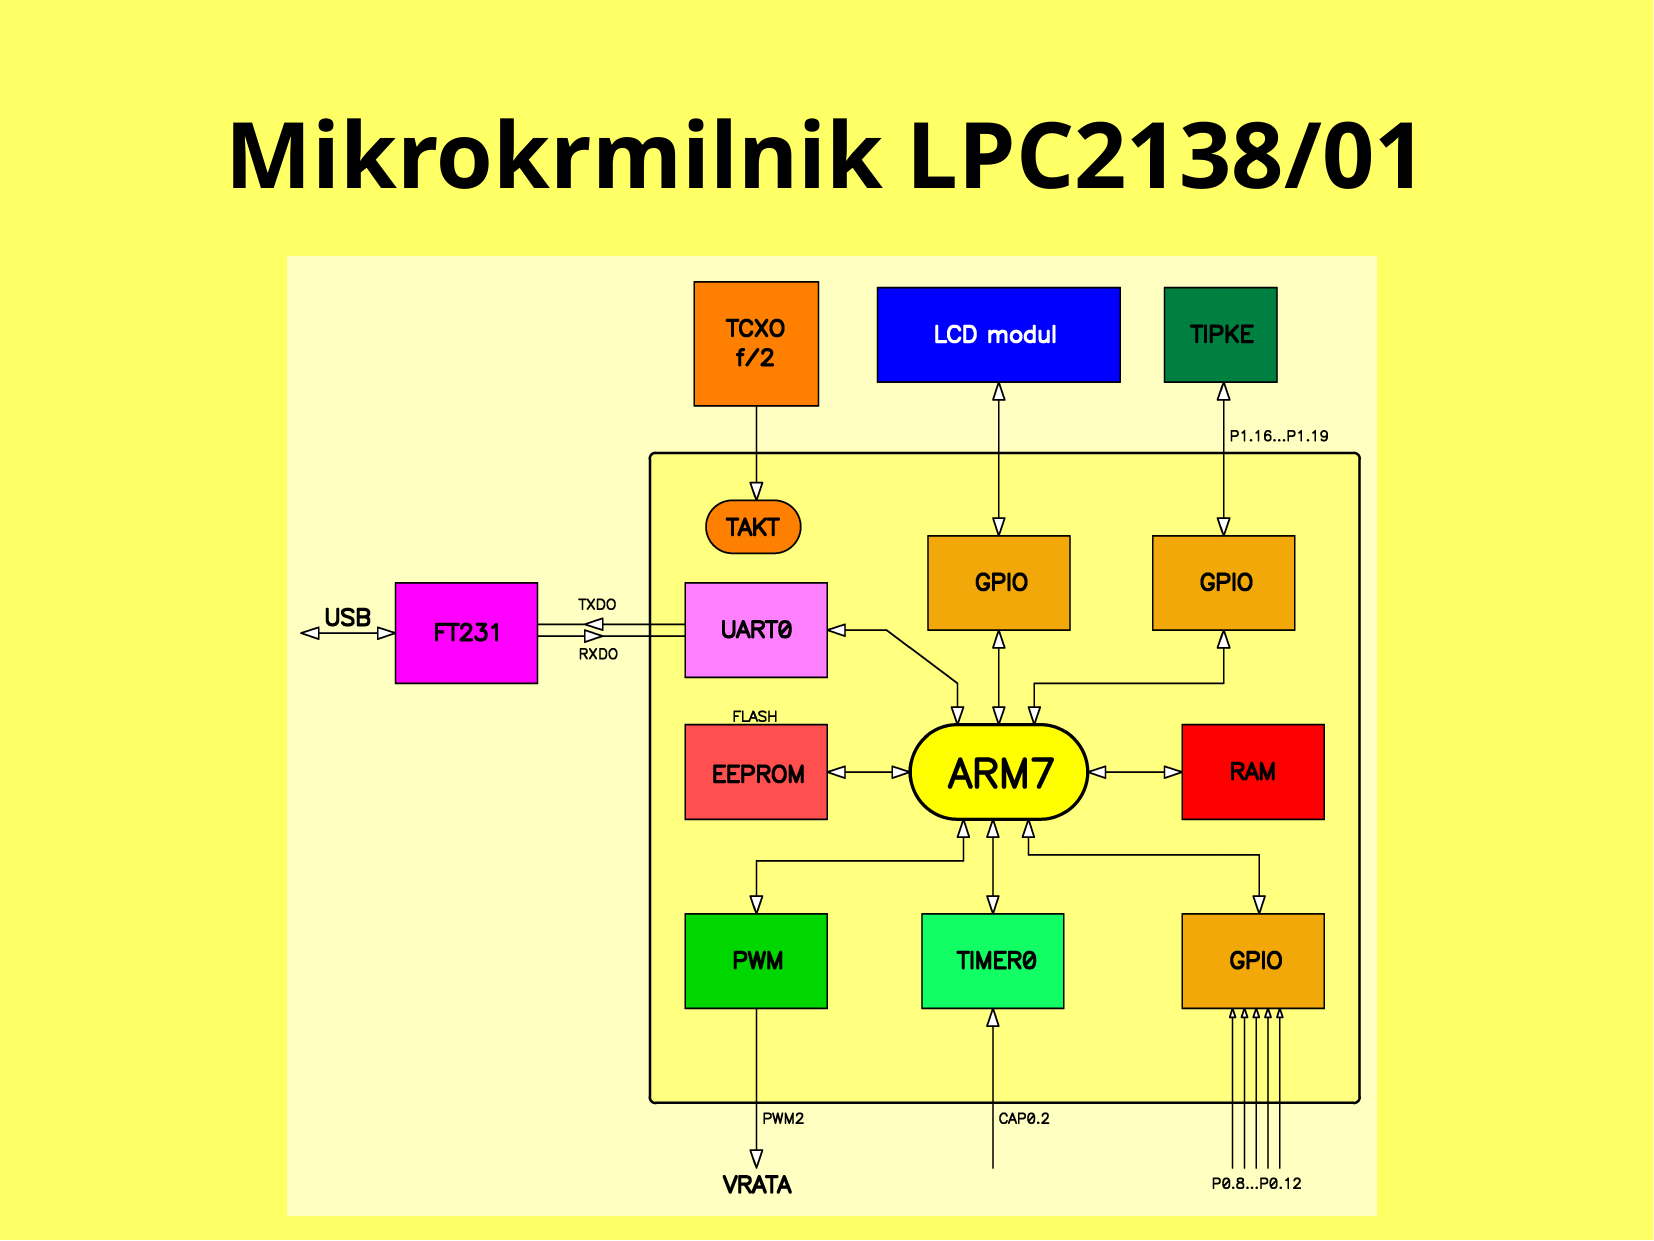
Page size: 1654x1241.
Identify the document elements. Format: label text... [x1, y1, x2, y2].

title Mikrokrmilnik LPC2138/01 [82, 49, 1571, 257]
picture [287, 256, 1377, 1216]
